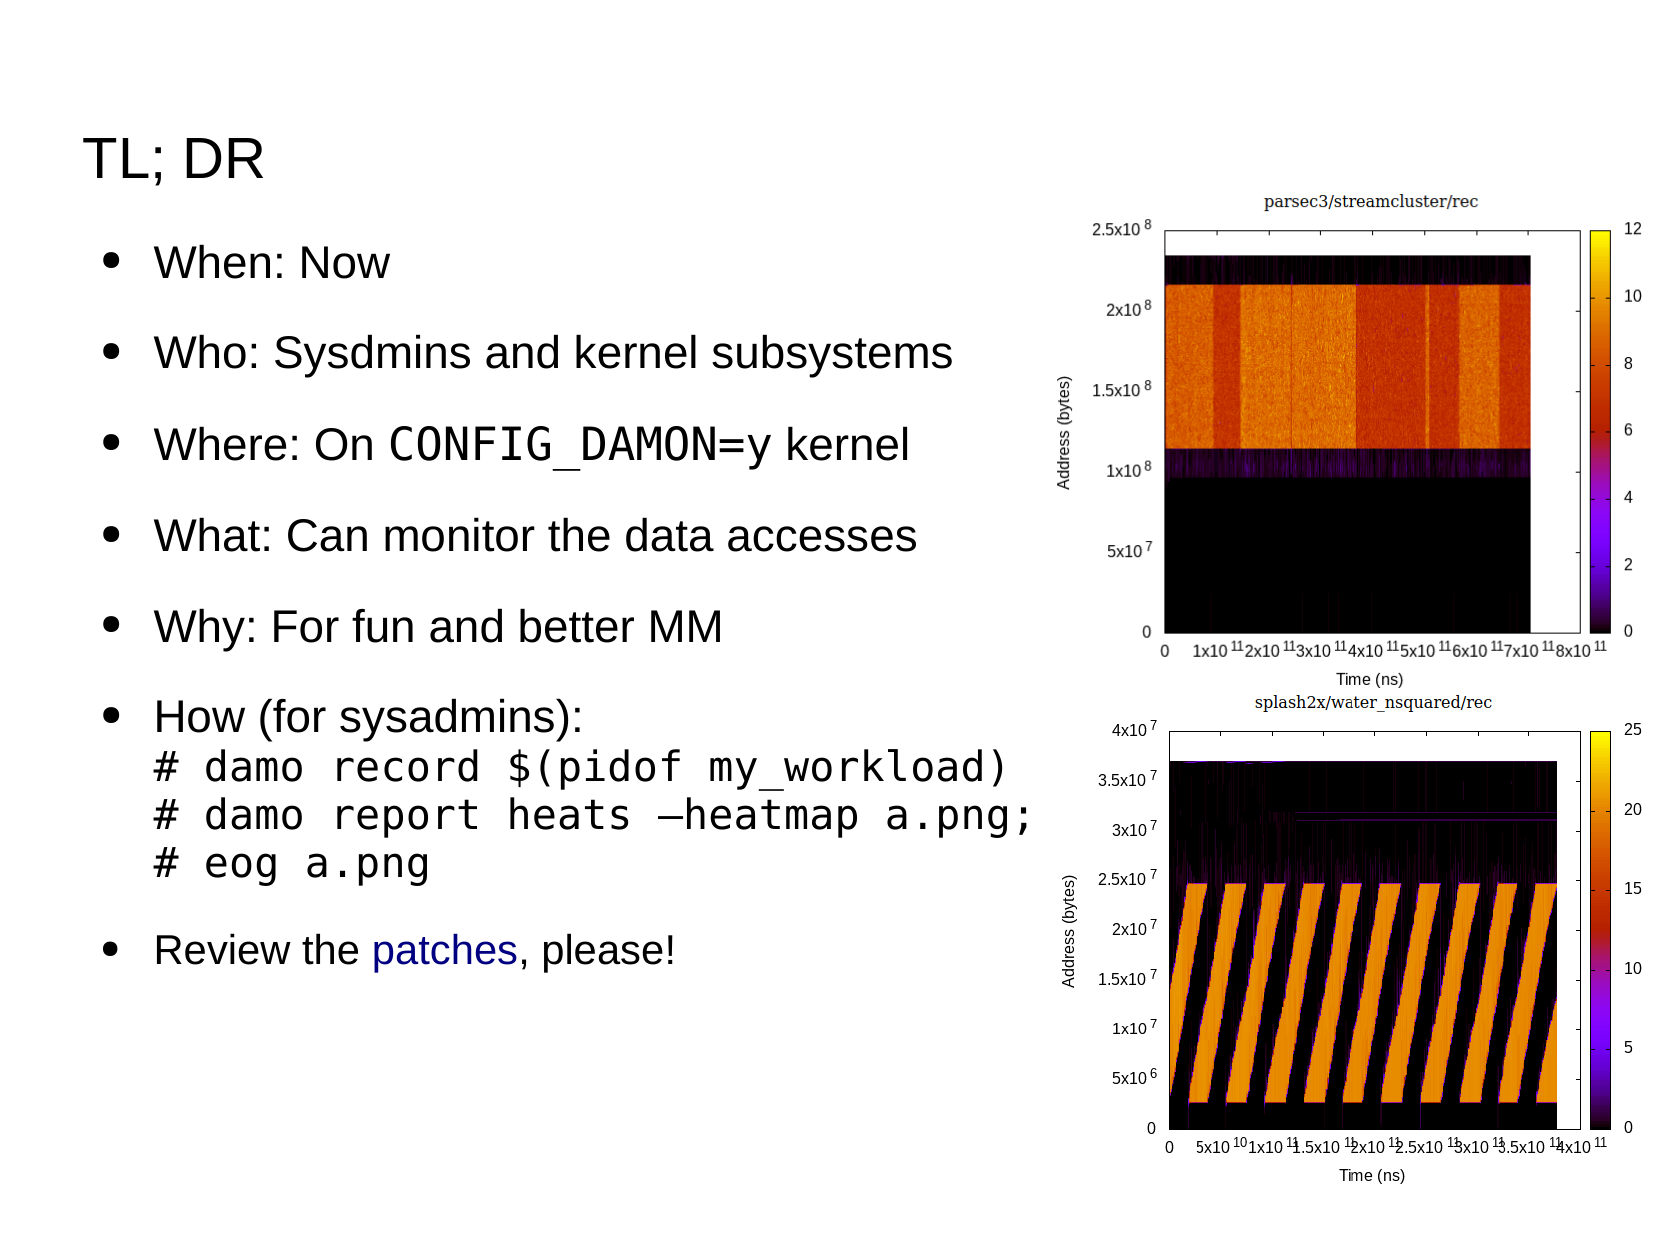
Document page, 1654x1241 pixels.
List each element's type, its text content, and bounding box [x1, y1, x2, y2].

list When: Now Who: Sysdmins and kernel subsystems Where: On CONFIG_DAMON=y kernel What: Can monitor the data accesses Why: For fun and better MM How (for sysadmins): # damo record $(pidof my_workload) # damo report heats –heatmap a.png; # eog a.png Review the patches, please! [82, 236, 1048, 1111]
title TL; DR [82, 108, 1571, 210]
picture [1042, 187, 1654, 1195]
